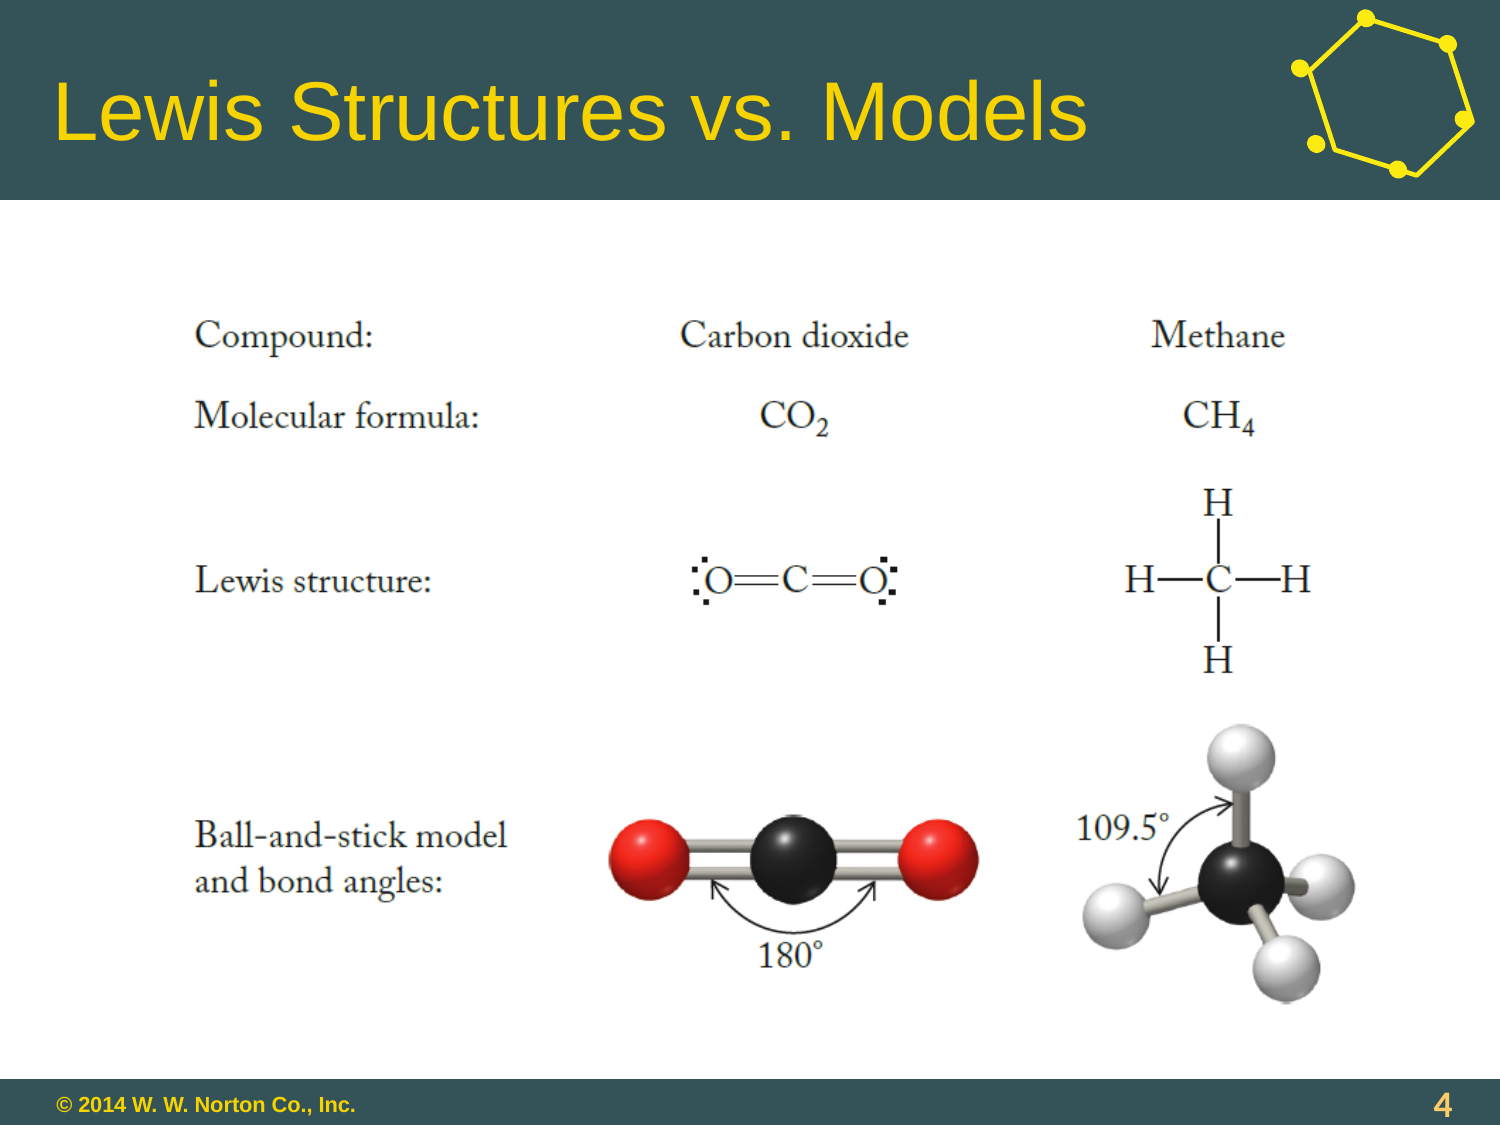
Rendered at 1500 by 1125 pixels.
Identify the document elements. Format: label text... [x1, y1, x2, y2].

picture [187, 312, 1363, 1013]
title Lewis Structures vs. Models [37, 19, 1118, 195]
slide_number <number> [1417, 1076, 1468, 1125]
